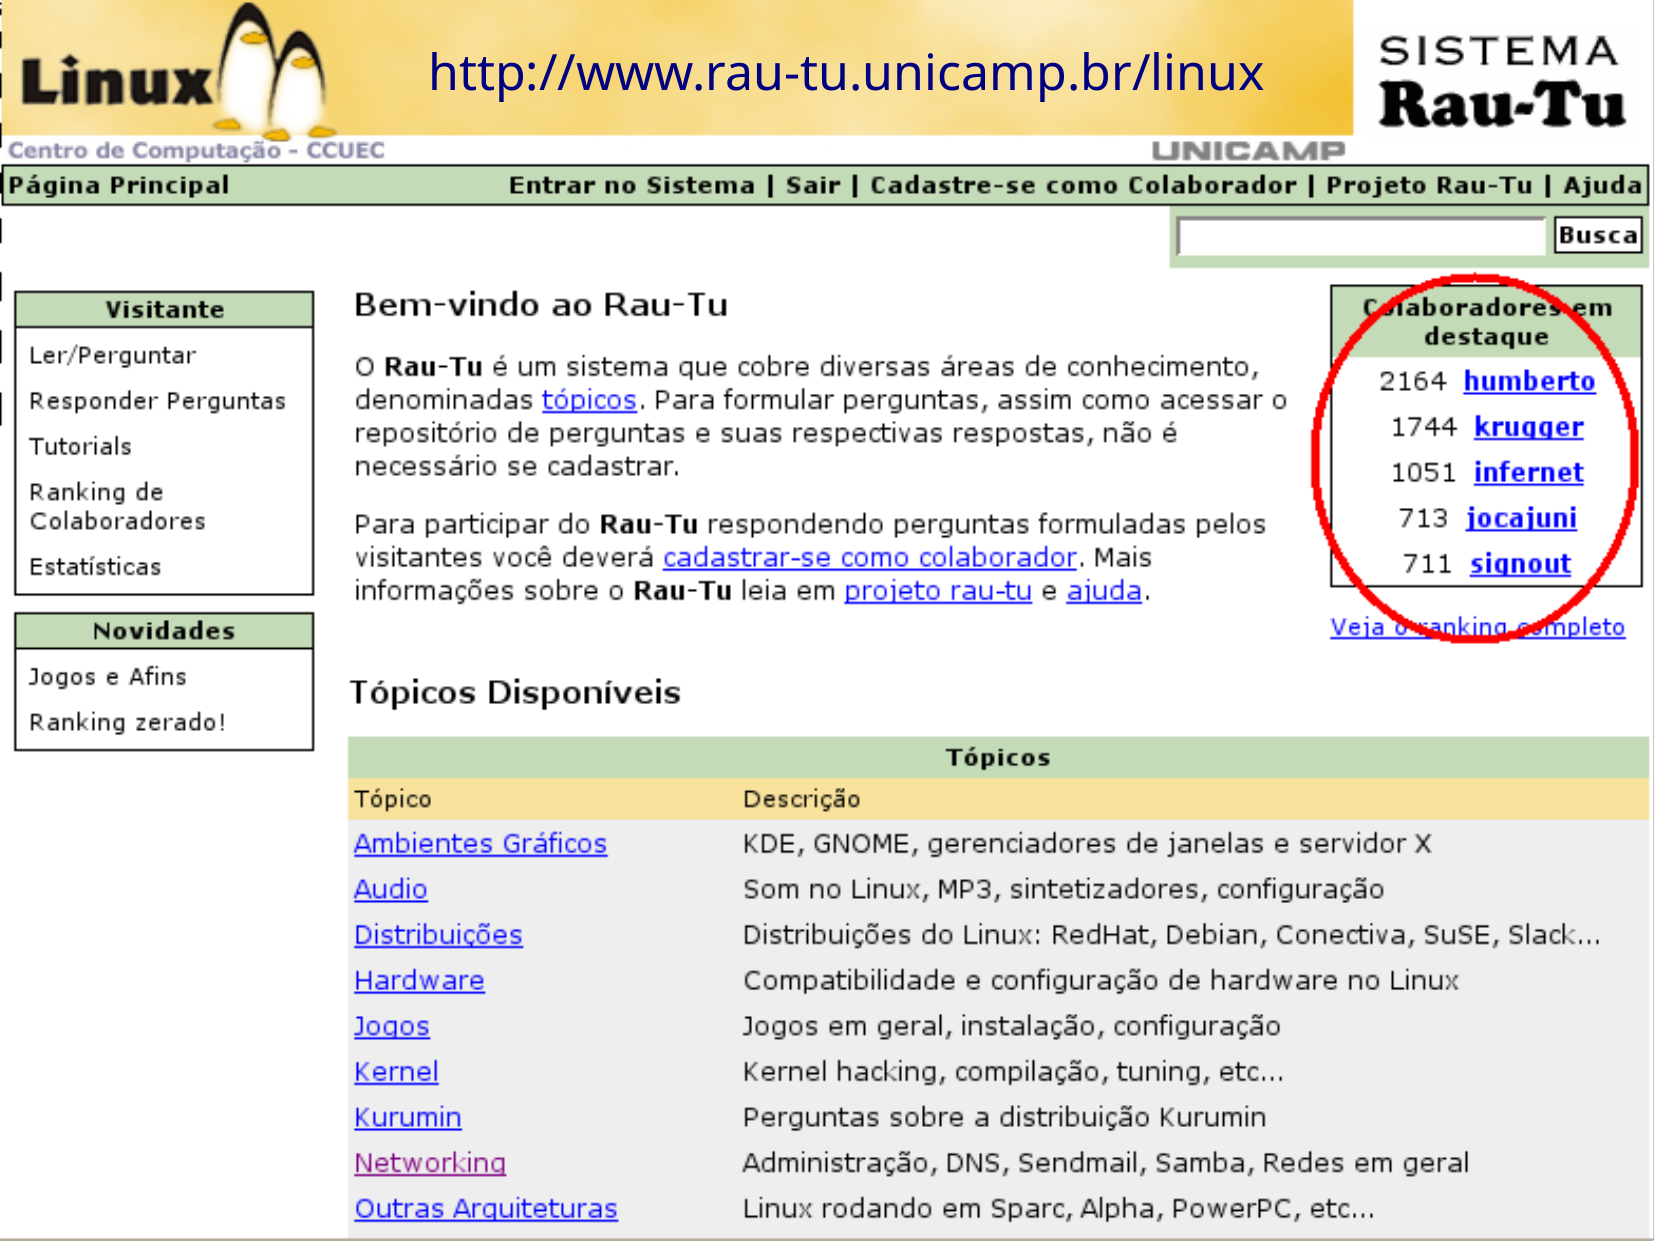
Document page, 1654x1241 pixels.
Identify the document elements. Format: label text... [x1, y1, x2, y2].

text_box http://www.rau-tu.unicamp.br/linux [413, 29, 1279, 103]
picture [0, 0, 1654, 1241]
